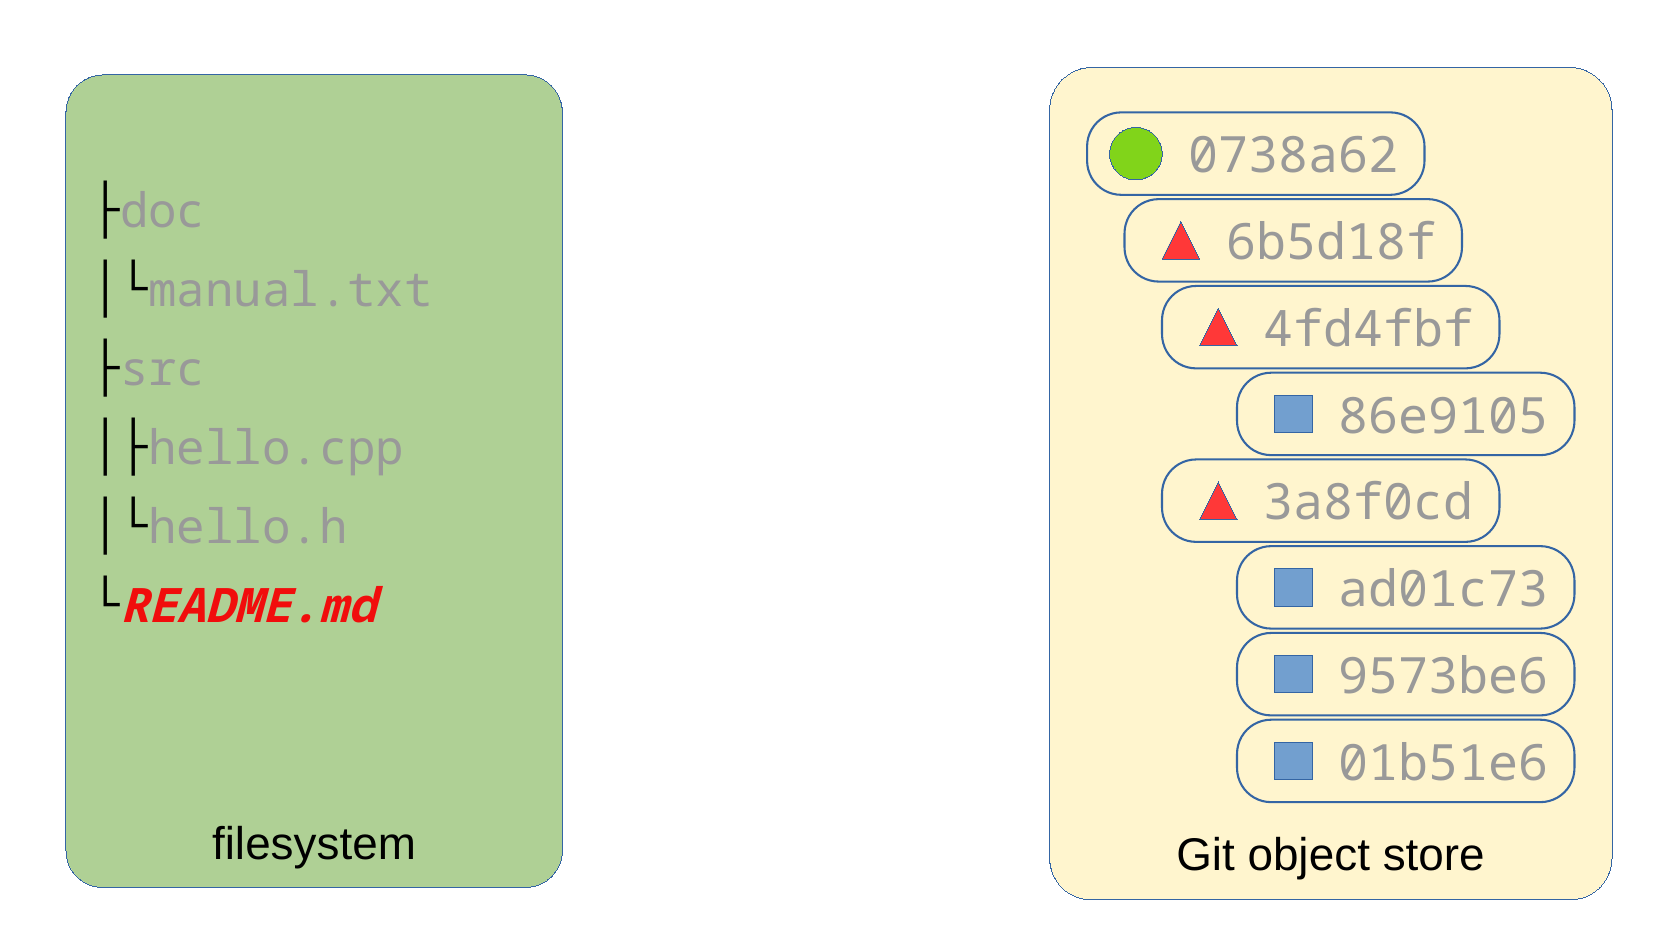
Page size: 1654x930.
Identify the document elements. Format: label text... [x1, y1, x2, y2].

text_box [1274, 395, 1313, 433]
text_box 3a8f0cd [1162, 459, 1500, 542]
text_box 4fd4fbf [1162, 285, 1500, 369]
text_box [1274, 742, 1313, 780]
text_box 01b51e6 [1237, 719, 1575, 803]
text_box [1109, 127, 1163, 180]
text_box 0738a62 [1087, 112, 1425, 195]
text_box ad01c73 [1237, 546, 1575, 629]
text_box [1199, 481, 1238, 520]
text_box [1274, 568, 1313, 607]
text_box [1274, 655, 1313, 693]
title [82, 32, 1571, 188]
text_box [1199, 308, 1238, 346]
text_box [1162, 221, 1200, 260]
text_box 86e9105 [1237, 372, 1575, 456]
text_box 9573be6 [1237, 632, 1575, 716]
text_box filesystem [65, 74, 563, 888]
list ├doc │└manual.txt ├src │├hello.cpp │└hello.h └README.md [91, 98, 525, 638]
text_box Git object store [1049, 67, 1613, 900]
text_box 6b5d18f [1124, 199, 1462, 282]
